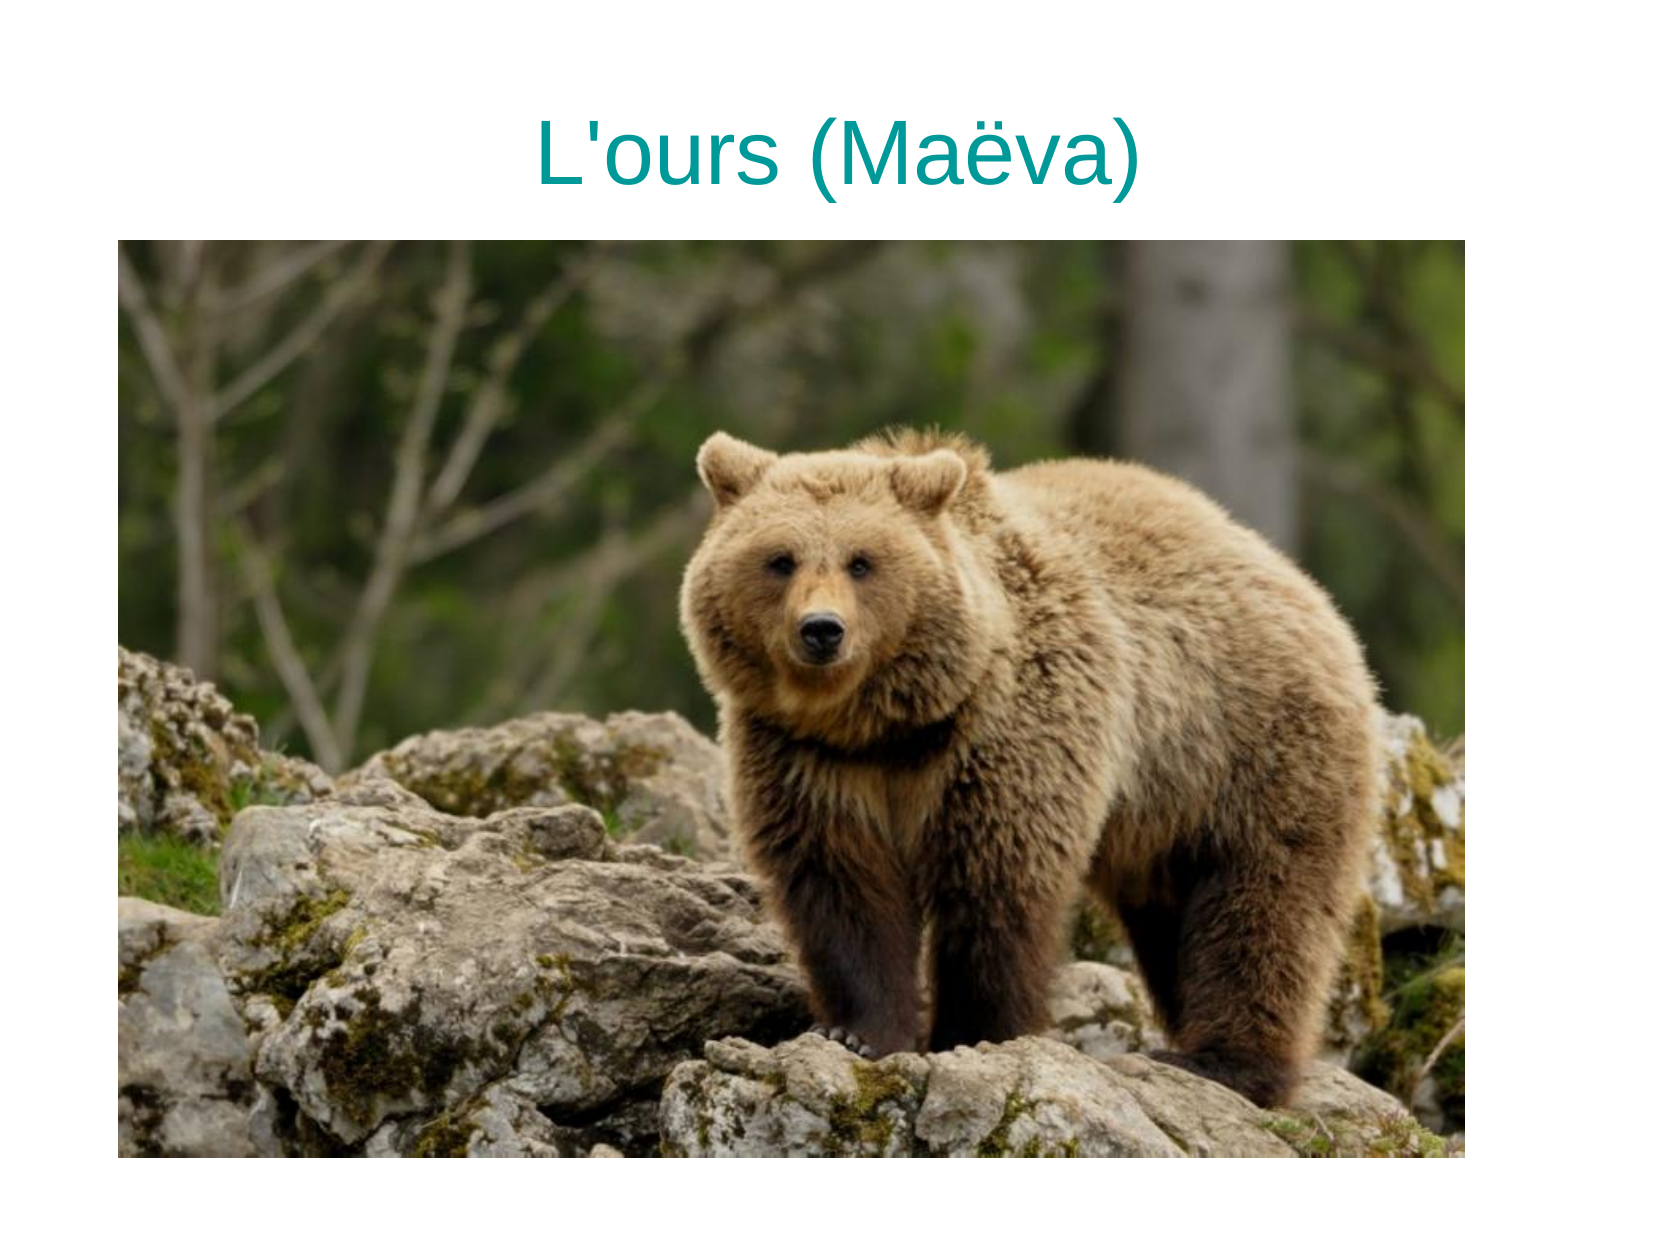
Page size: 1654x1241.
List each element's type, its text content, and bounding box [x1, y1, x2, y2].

title L'ours (Maëva) [82, 49, 1571, 257]
picture [118, 240, 1465, 1158]
